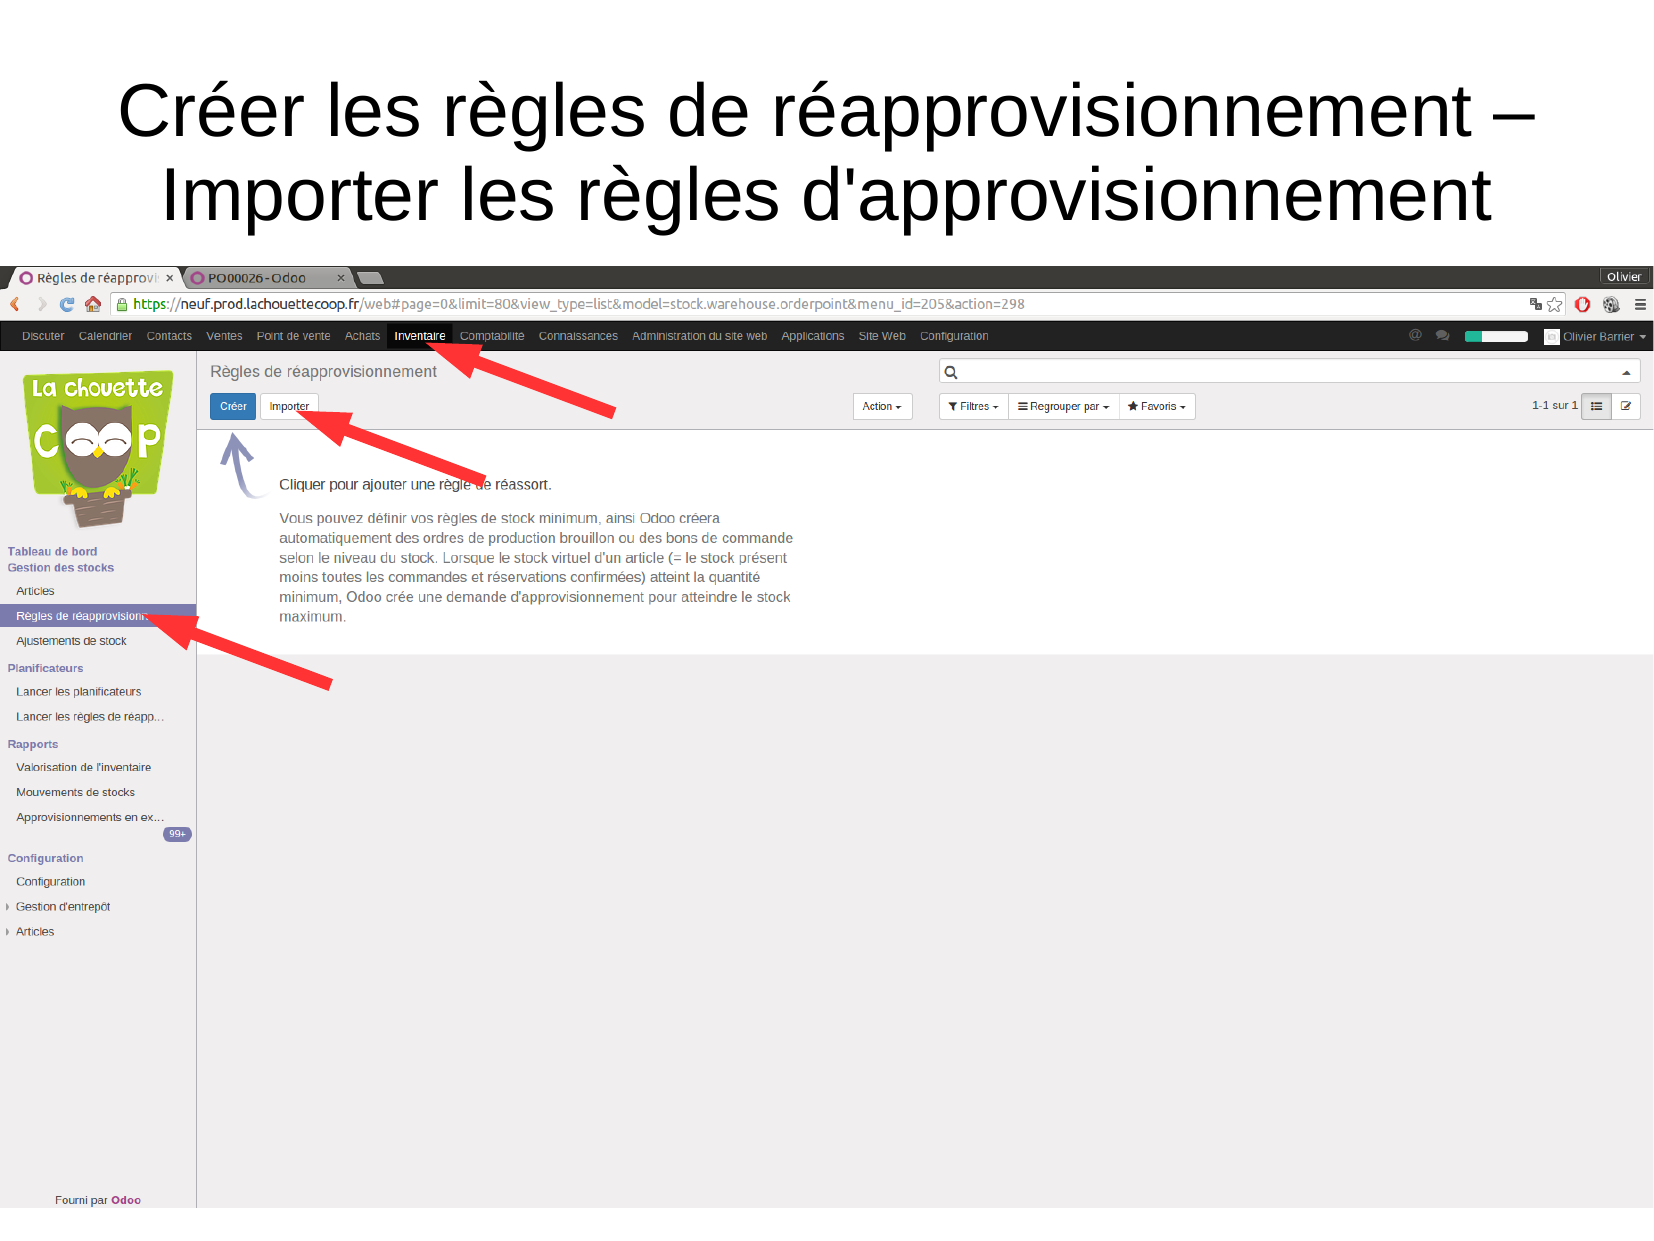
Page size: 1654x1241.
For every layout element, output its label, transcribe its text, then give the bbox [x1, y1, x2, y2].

picture [0, 266, 1654, 1208]
title Créer les règles de réapprovisionnement – Importer les règles d'approvisionnement [82, 49, 1571, 257]
